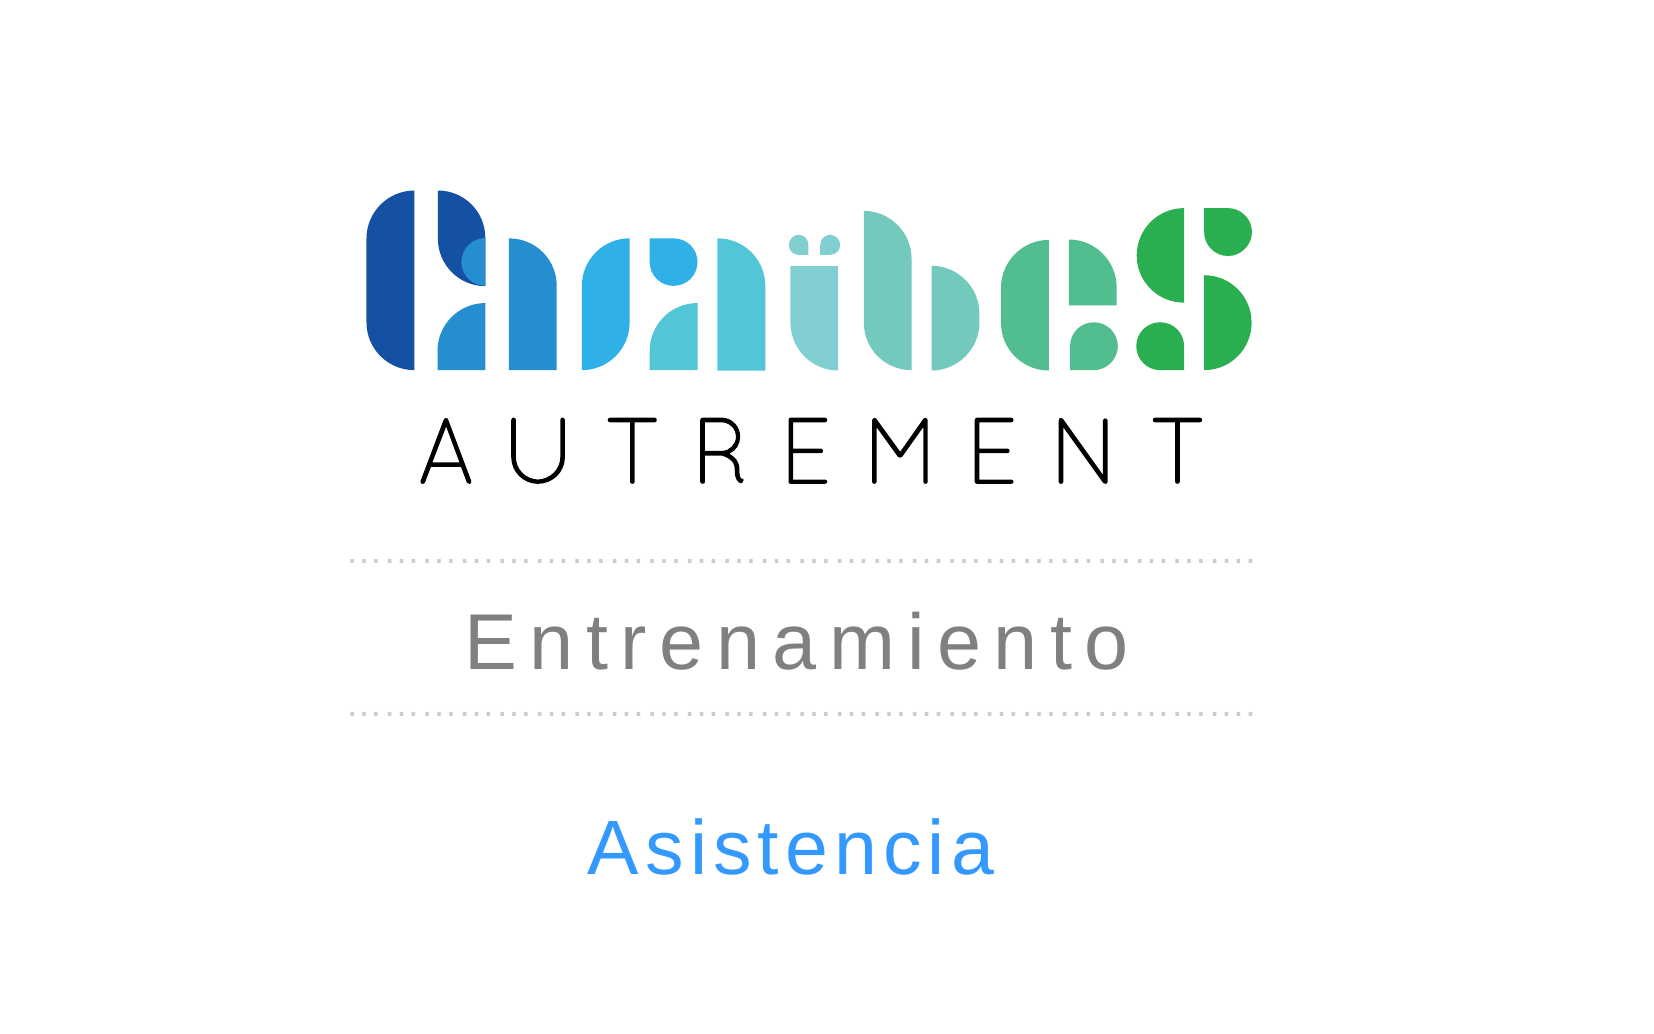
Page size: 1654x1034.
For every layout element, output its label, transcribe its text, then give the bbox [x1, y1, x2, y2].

picture [366, 190, 1252, 485]
text_box ………………………………………………………………. [330, 521, 1271, 579]
text_box Asistencia [295, 797, 1288, 985]
text_box ………………………………………………………………. [330, 675, 1271, 733]
text_box Entrenamiento [389, 590, 1205, 675]
